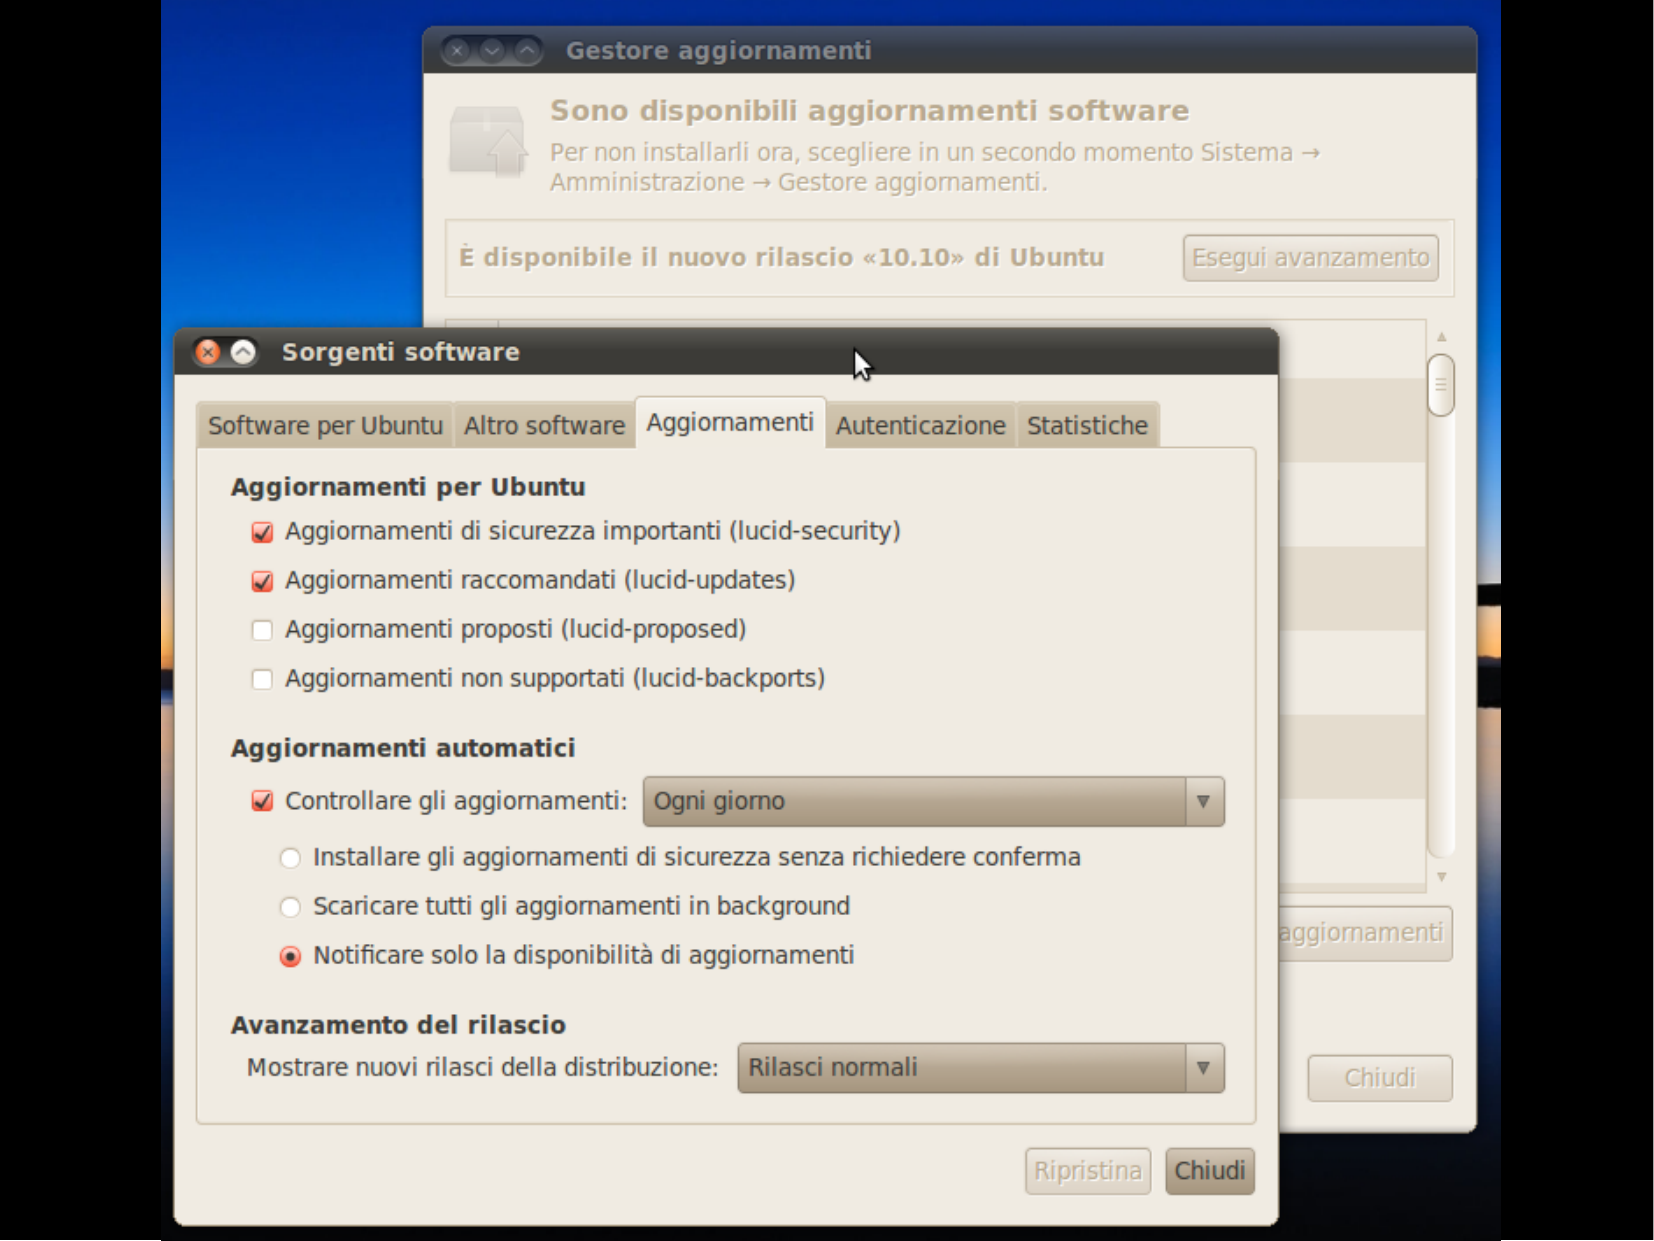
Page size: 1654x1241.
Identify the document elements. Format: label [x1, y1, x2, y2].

picture [161, 0, 1501, 1241]
